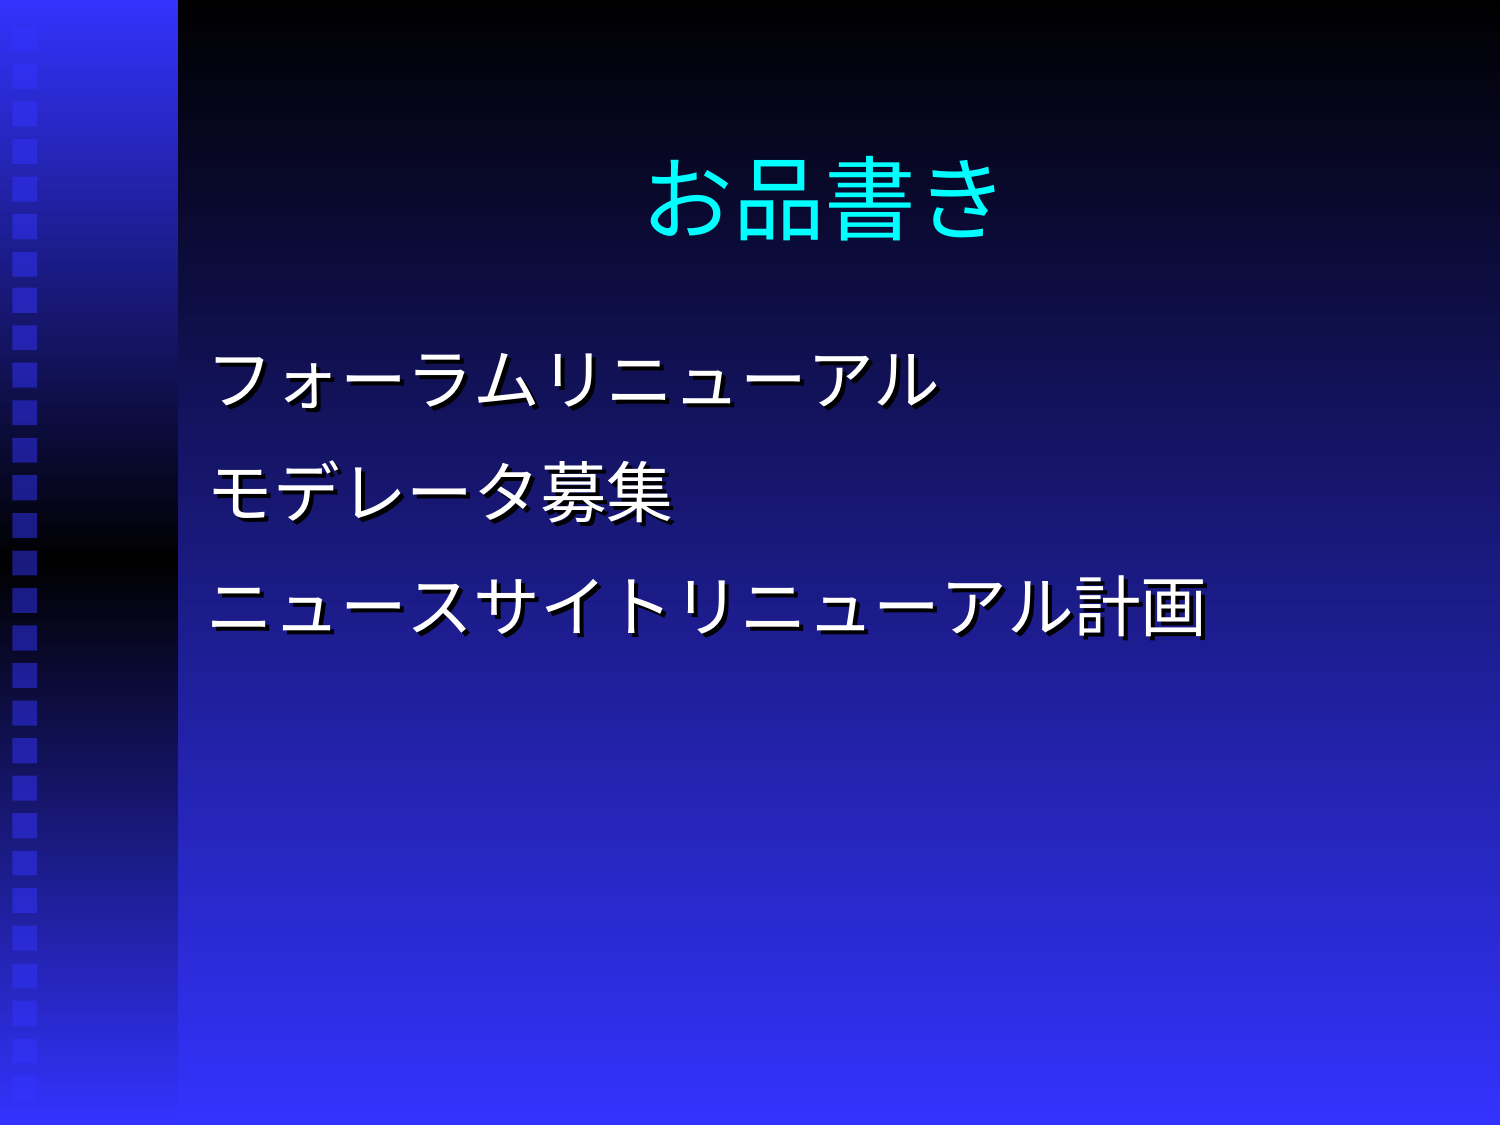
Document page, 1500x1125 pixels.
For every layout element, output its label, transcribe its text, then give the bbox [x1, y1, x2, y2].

list フォーラムリニューアル モデレータ募集 ニュースサイトリニューアル計画 [191, 319, 1467, 995]
title お品書き [187, 99, 1463, 288]
